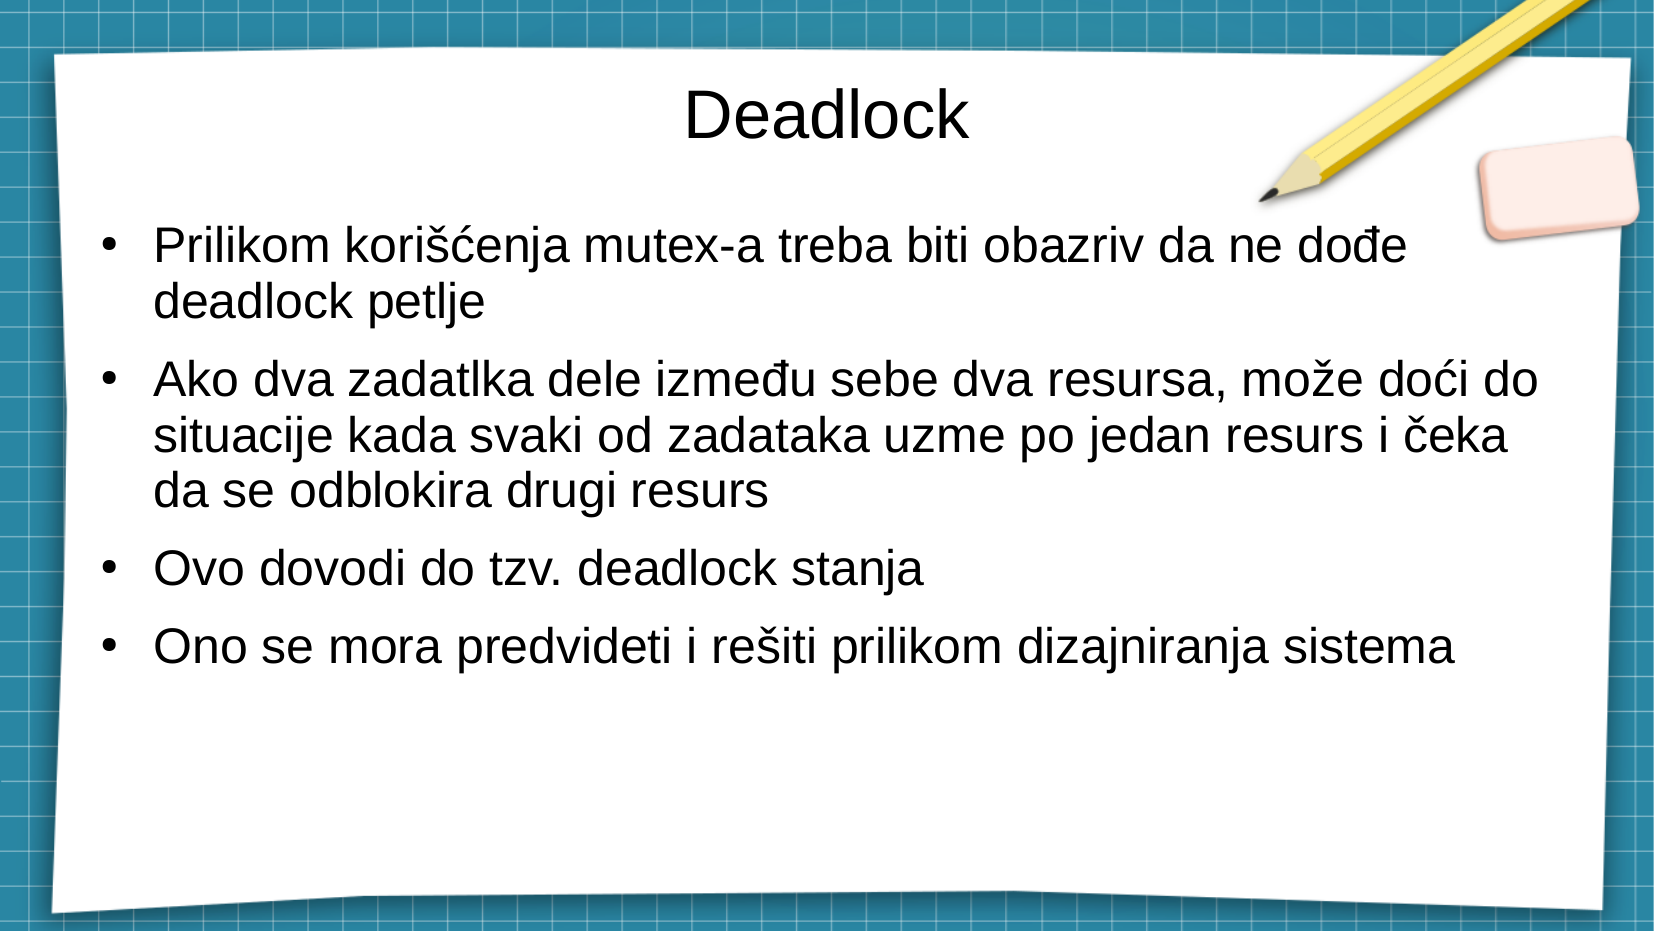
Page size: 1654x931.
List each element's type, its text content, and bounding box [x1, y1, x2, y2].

picture [0, 0, 1654, 931]
title Deadlock [82, 37, 1571, 193]
list Prilikom korišćenja mutex-a treba biti obazriv da ne dođe deadlock petlje Ako dva zadatlka dele između sebe dva resursa, može doći do situacije kada svaki od zadataka uzme po jedan resurs i čeka da se odblokira drugi resurs Ovo dovodi do tzv. deadlock stanja Ono se mora predvideti i rešiti prilikom dizajniranja sistema [82, 217, 1571, 758]
